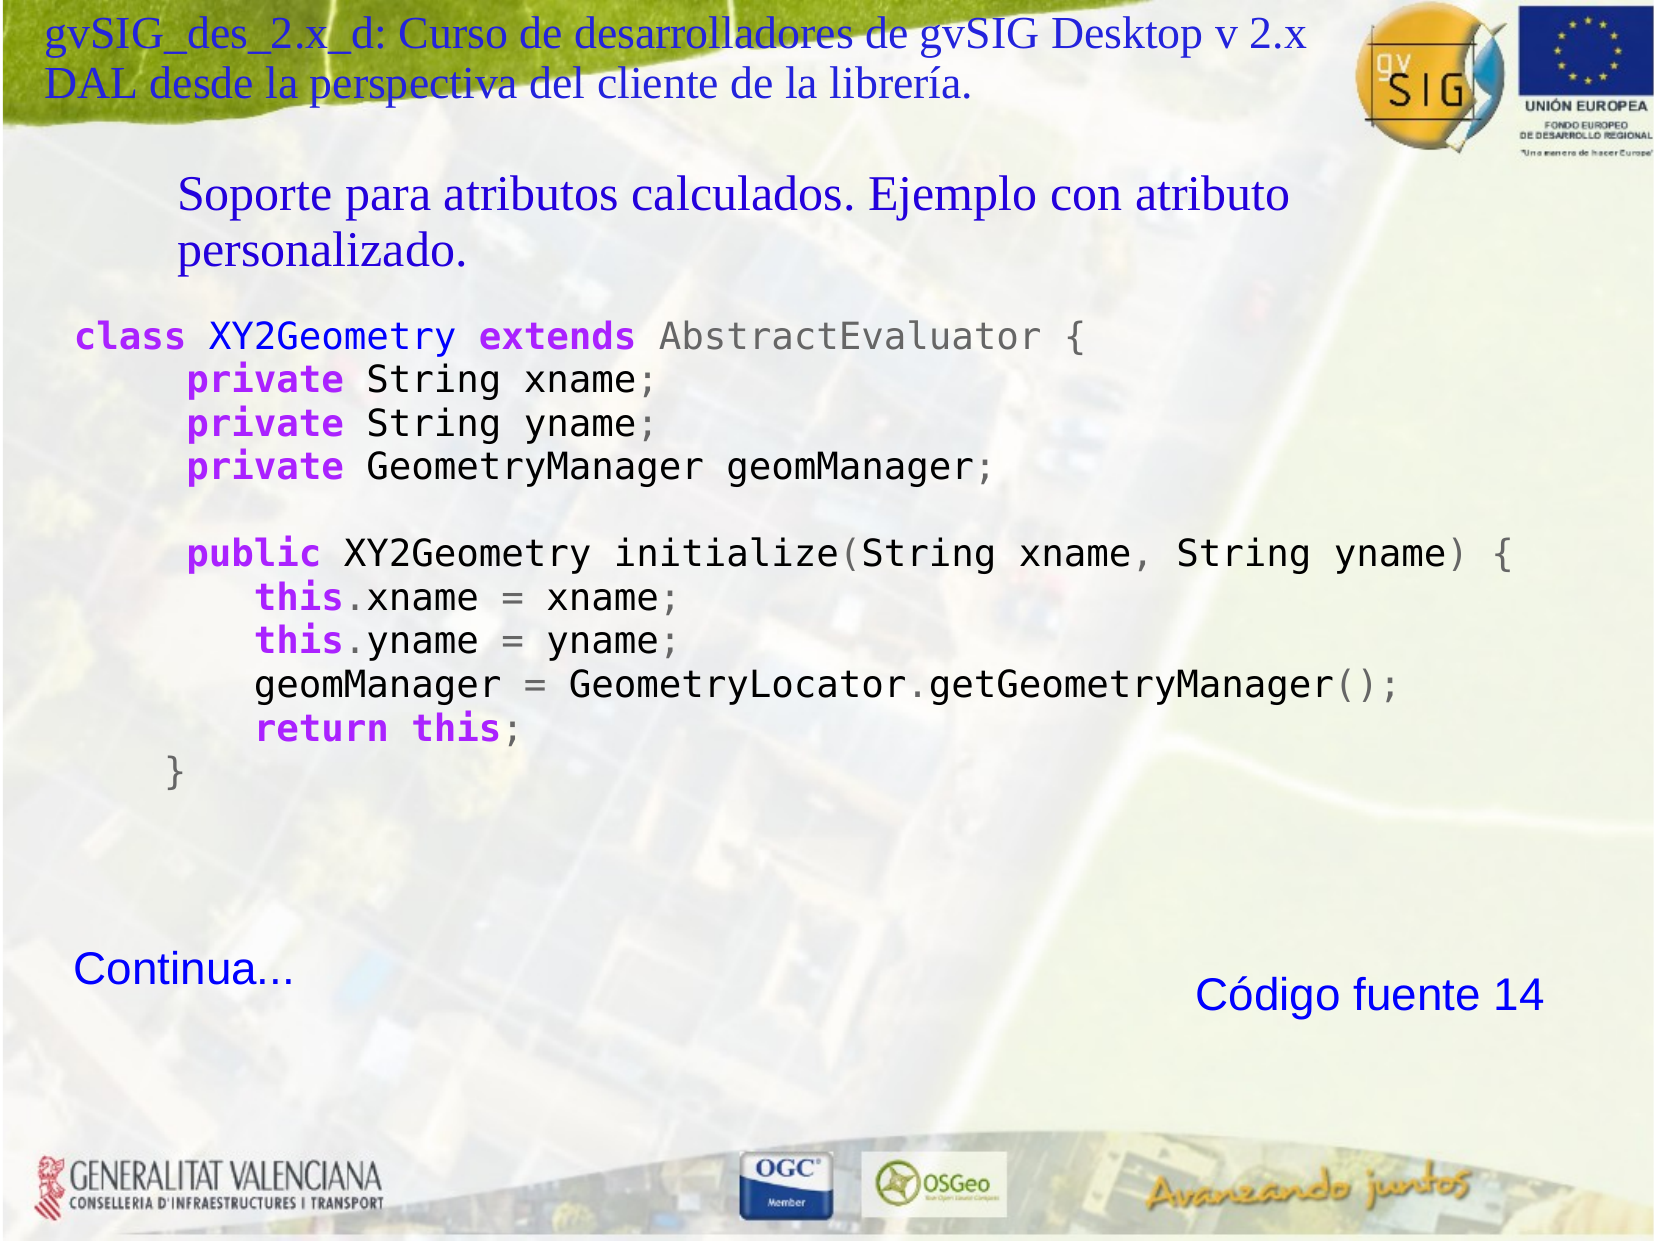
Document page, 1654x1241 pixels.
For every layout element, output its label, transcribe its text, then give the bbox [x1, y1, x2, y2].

picture [2, 0, 1654, 1241]
title Soporte para atributos calculados. Ejemplo con atributo personalizado. [177, 88, 1329, 307]
text_box class XY2Geometry extends AbstractEvaluator { private String xname; private String yname; private GeometryManager geomManager; public XY2Geometry initialize(String xname, String yname) { this.xname = xname; this.yname = yname; geomManager = GeometryLocator.getGeometryManager(); return this; } Continua... [59, 307, 1625, 1003]
text_box Código fuente 14 [1181, 961, 1595, 1028]
